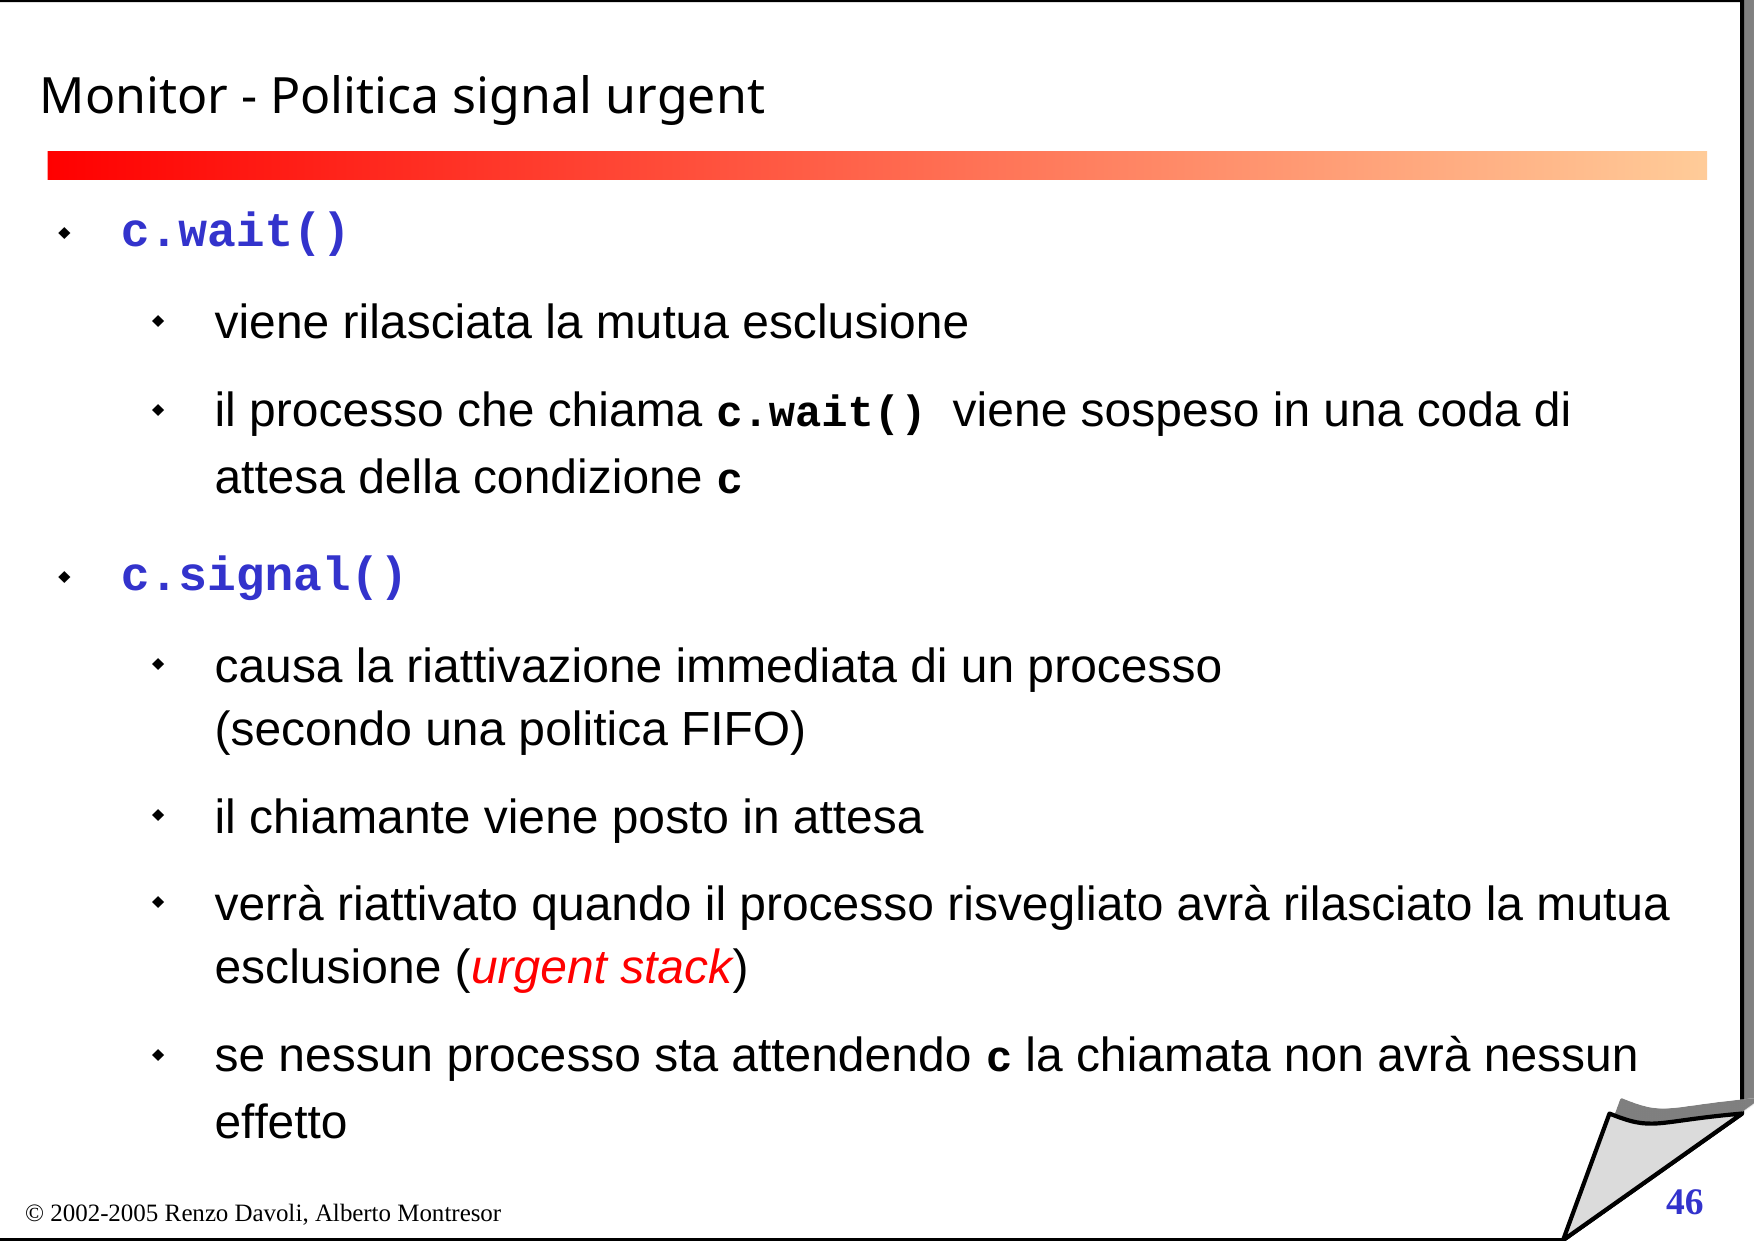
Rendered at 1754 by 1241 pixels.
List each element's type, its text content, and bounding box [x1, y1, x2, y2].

list c.wait() viene rilasciata la mutua esclusione il processo che chiama c.wait() viene sospeso in una coda di attesa della condizione c c.signal() causa la riattivazione immediata di un processo (secondo una politica FIFO) il chiamante viene posto in attesa verrà riattivato quando il processo risvegliato avrà rilasciato la mutua esclusione (urgent stack) se nessun processo sta attendendo c la chiamata non avrà nessun effetto [58, 206, 1696, 1157]
title Monitor - Politica signal urgent [39, 49, 1713, 144]
